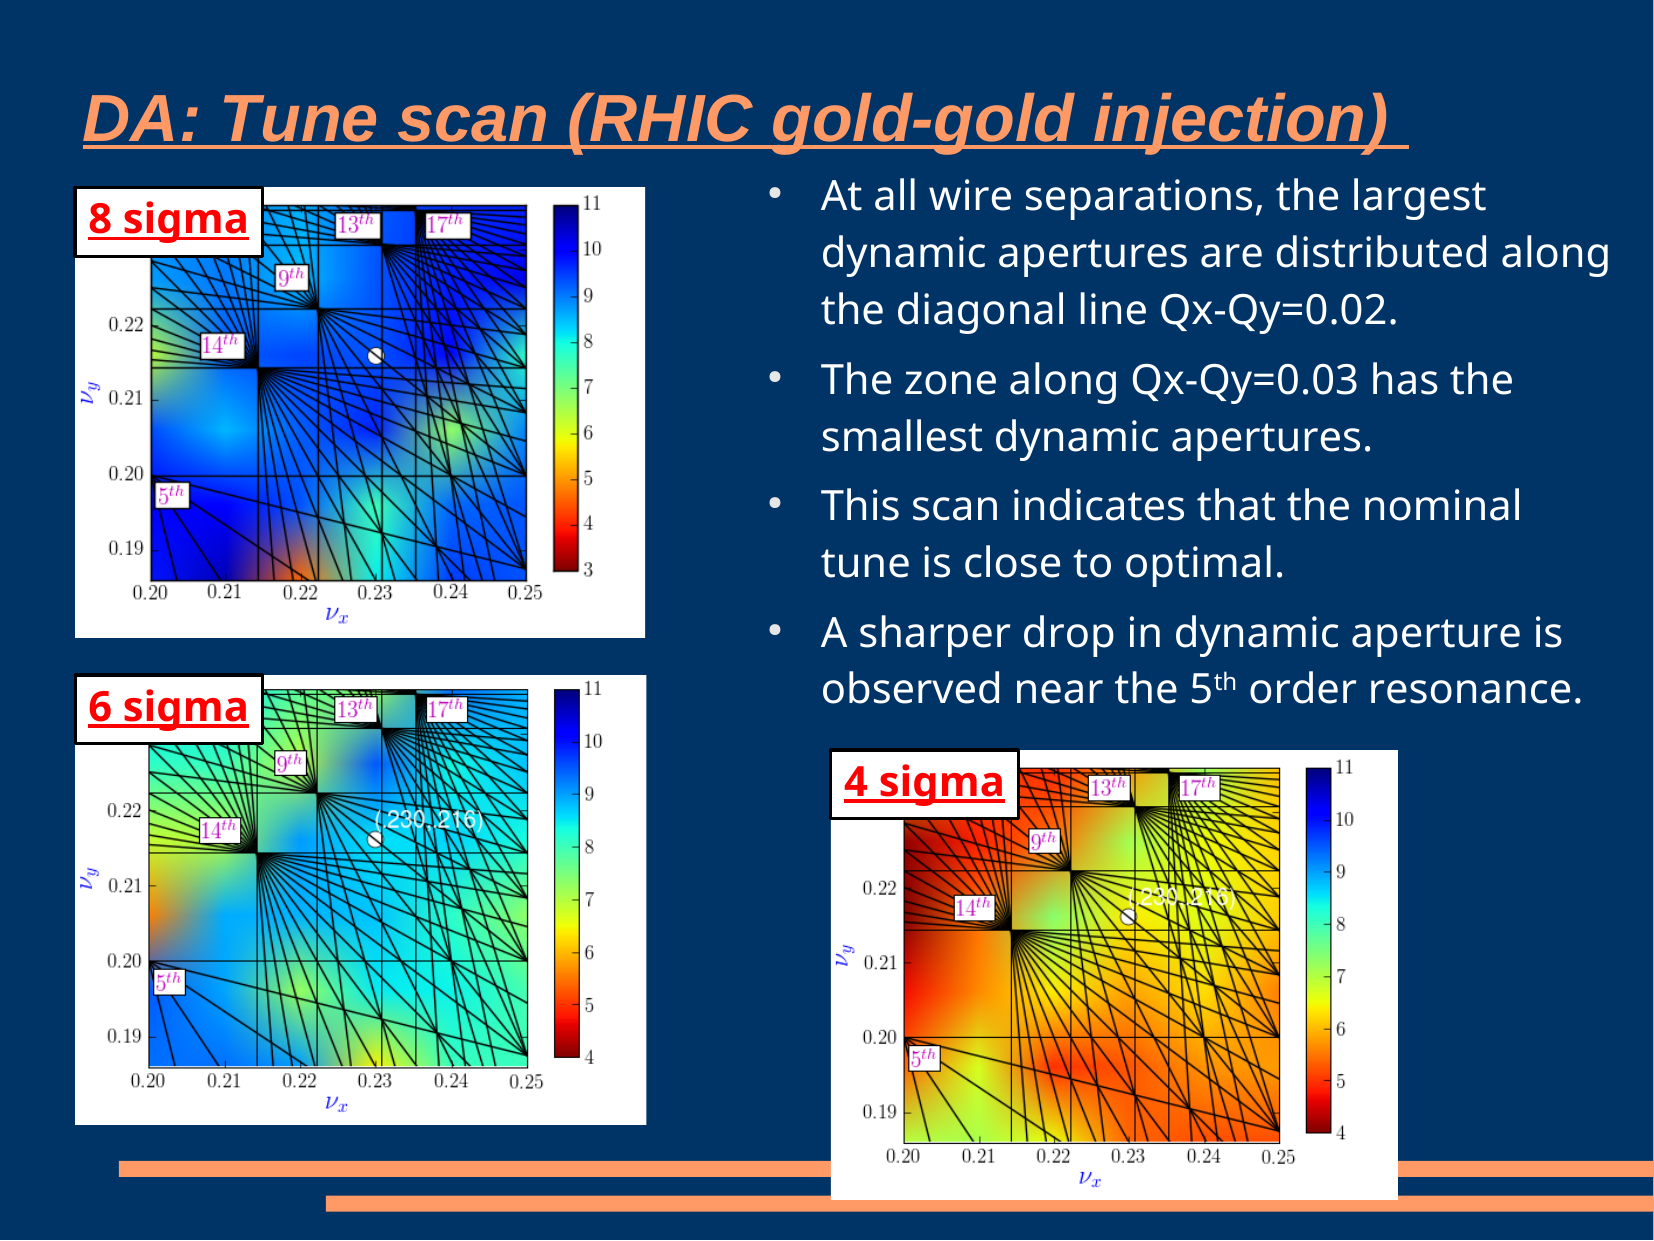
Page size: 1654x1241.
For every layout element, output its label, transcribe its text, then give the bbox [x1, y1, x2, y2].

picture [75, 675, 647, 1126]
list 8 sigma [75, 187, 263, 257]
list 6 sigma [75, 675, 263, 744]
picture [75, 187, 646, 638]
title DA: Tune scan (RHIC gold-gold injection) [82, 49, 1571, 188]
picture [830, 750, 1398, 1201]
list 4 sigma [830, 750, 1019, 819]
list At all wire separations, the largest dynamic apertures are distributed along the diagonal line Qx-Qy=0.02. The zone along Qx-Qy=0.03 has the smallest dynamic apertures. This scan indicates that the nominal tune is close to optimal. A sharper drop in dynamic aperture is observed near the 5th order resonance. [750, 166, 1613, 728]
